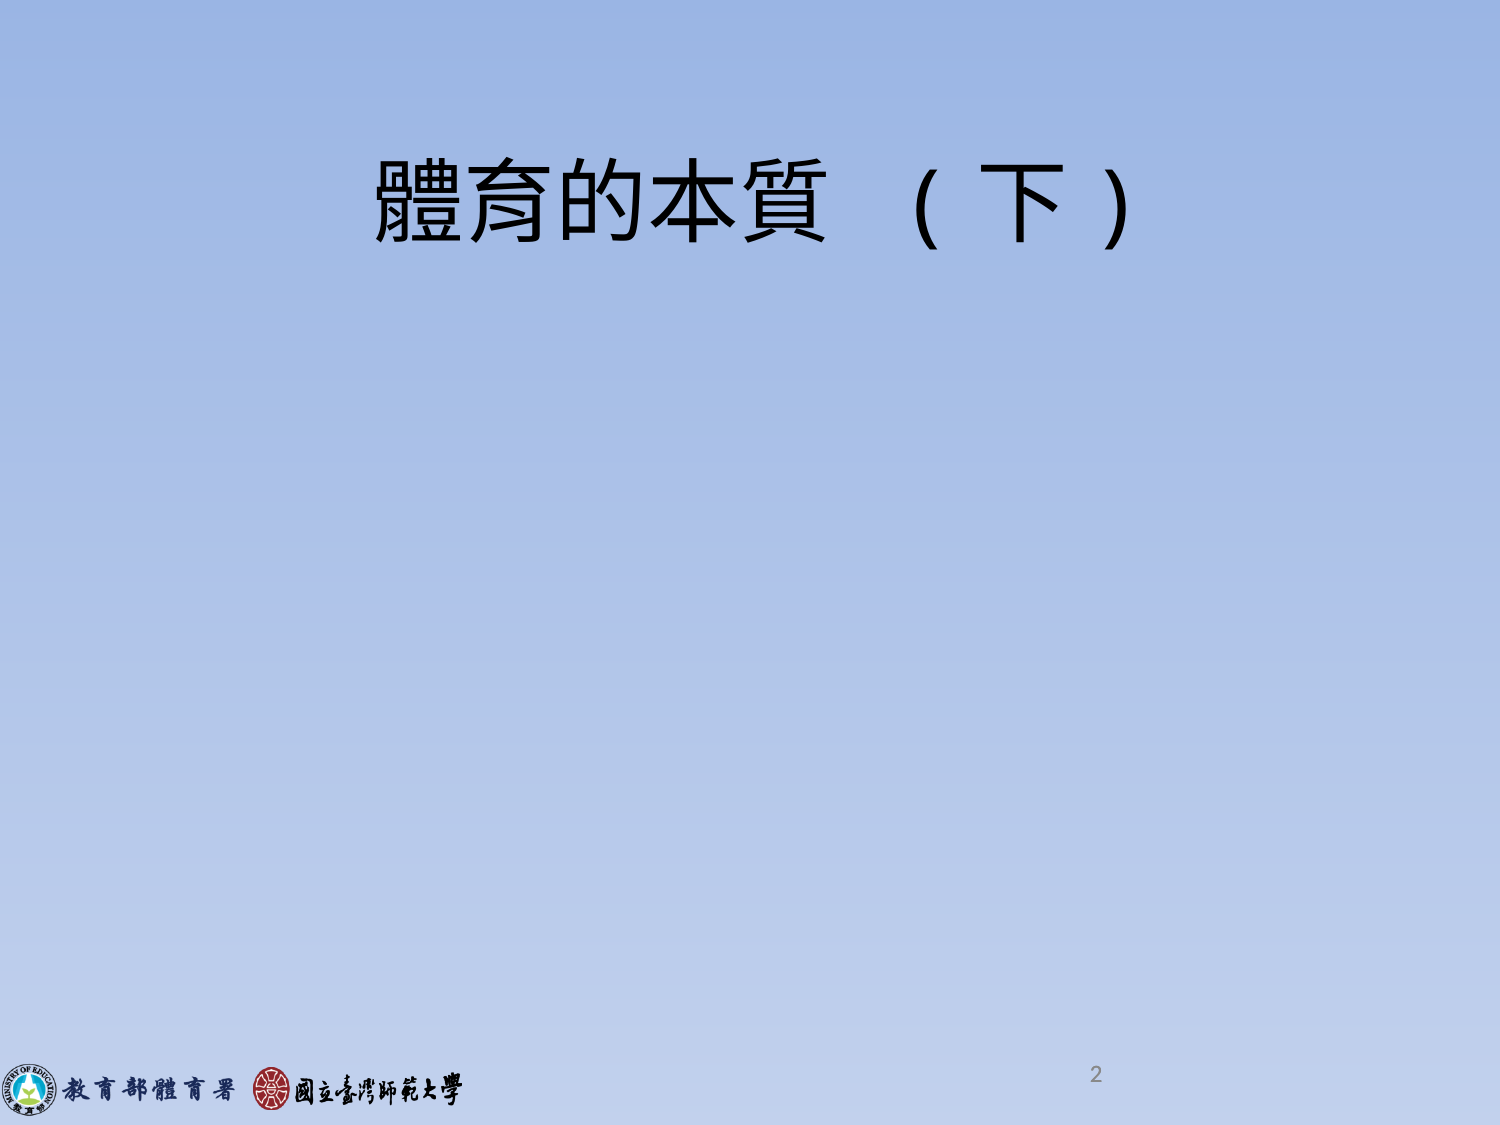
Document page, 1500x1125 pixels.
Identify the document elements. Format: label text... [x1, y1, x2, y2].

title 體育的本質 (下) [121, 78, 1397, 320]
text_box [1074, 1042, 1426, 1103]
picture [0, 1051, 243, 1125]
picture [253, 1067, 462, 1110]
